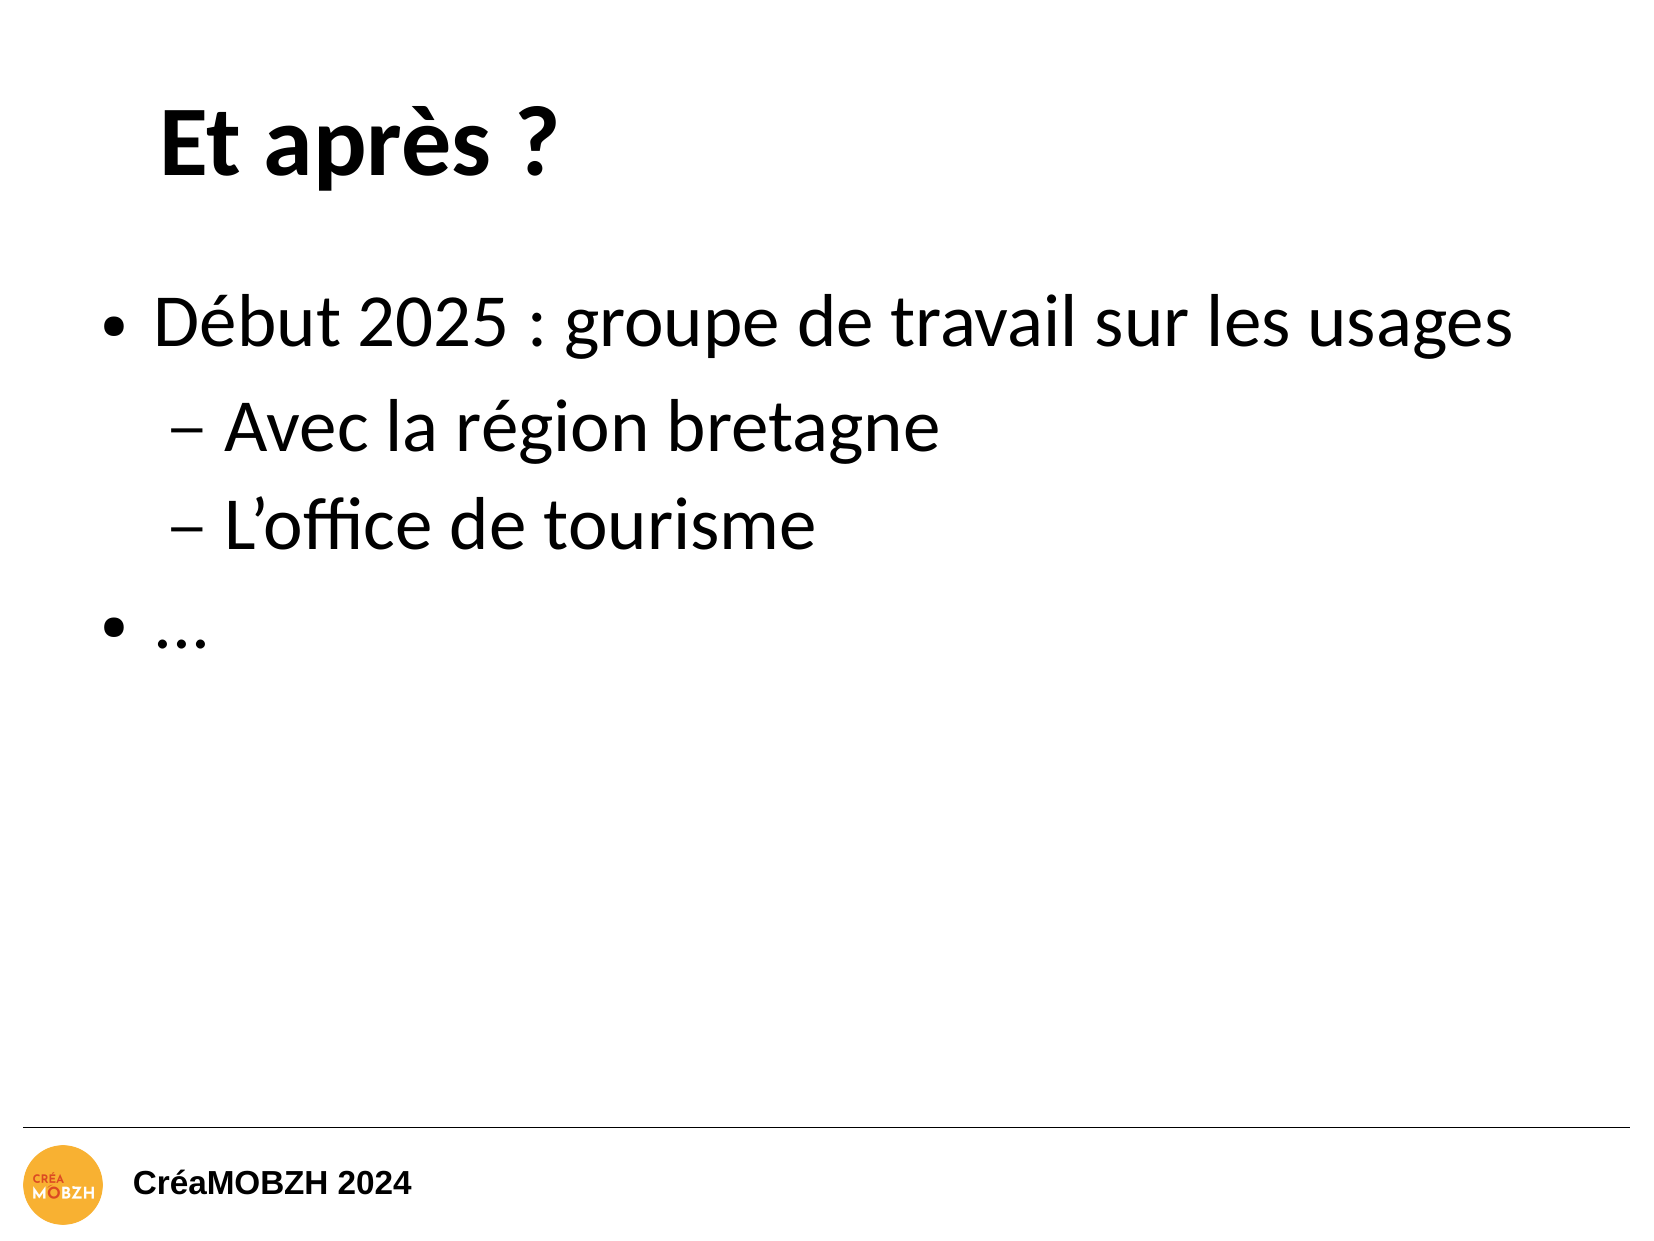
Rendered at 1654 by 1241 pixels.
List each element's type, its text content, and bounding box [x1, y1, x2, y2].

list Début 2025 : groupe de travail sur les usages Avec la région bretagne L’office de tourisme ... [82, 290, 1571, 1028]
title Et après ? [11, 47, 1347, 255]
text_box CréaMOBZH 2024 [118, 1157, 1040, 1241]
picture [23, 1145, 103, 1225]
